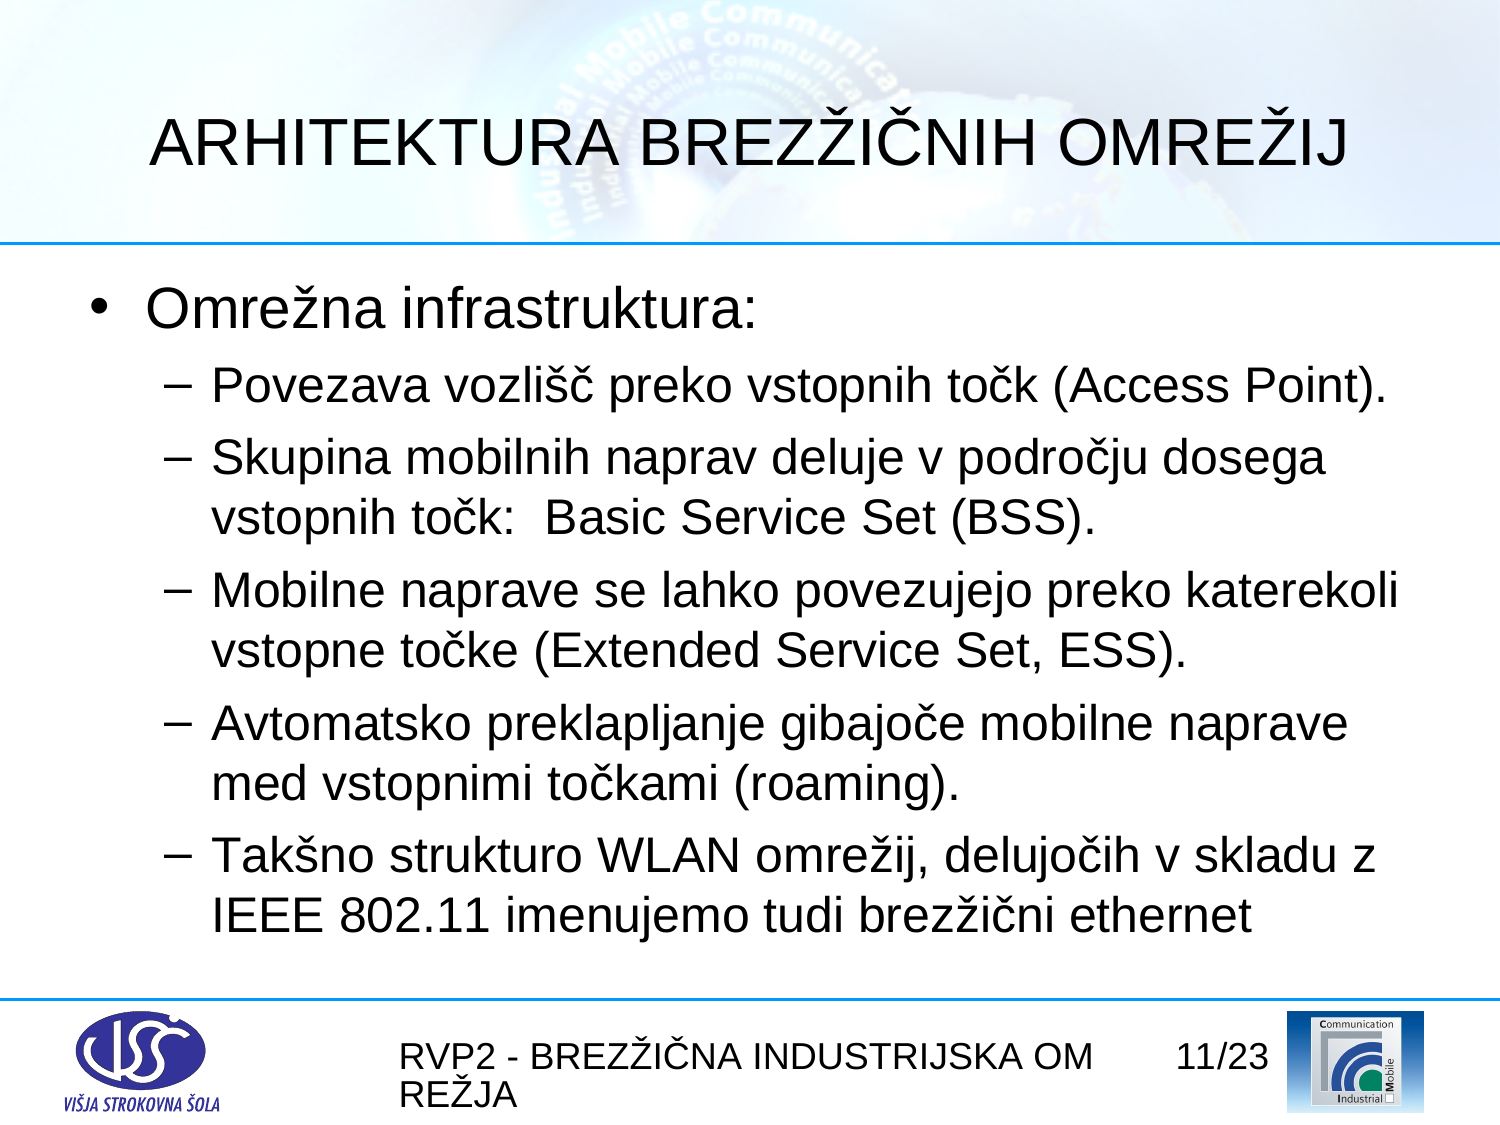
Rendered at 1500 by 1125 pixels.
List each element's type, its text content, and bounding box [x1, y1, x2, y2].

title ARHITEKTURA BREZŽIČNIH OMREŽIJ [75, 45, 1426, 233]
list Omrežna infrastruktura: Povezava vozlišč preko vstopnih točk (Access Point). Skupina mobilnih naprav deluje v področju dosega vstopnih točk: Basic Service Set (BSS). Mobilne naprave se lahko povezujejo preko katerekoli vstopne točke (Extended Service Set, ESS). Avtomatsko preklapljanje gibajoče mobilne naprave med vstopnimi točkami (roaming). Takšno strukturo WLAN omrežij, delujočih v skladu z IEEE 802.11 imenujemo tudi brezžični ethernet [74, 262, 1424, 1125]
